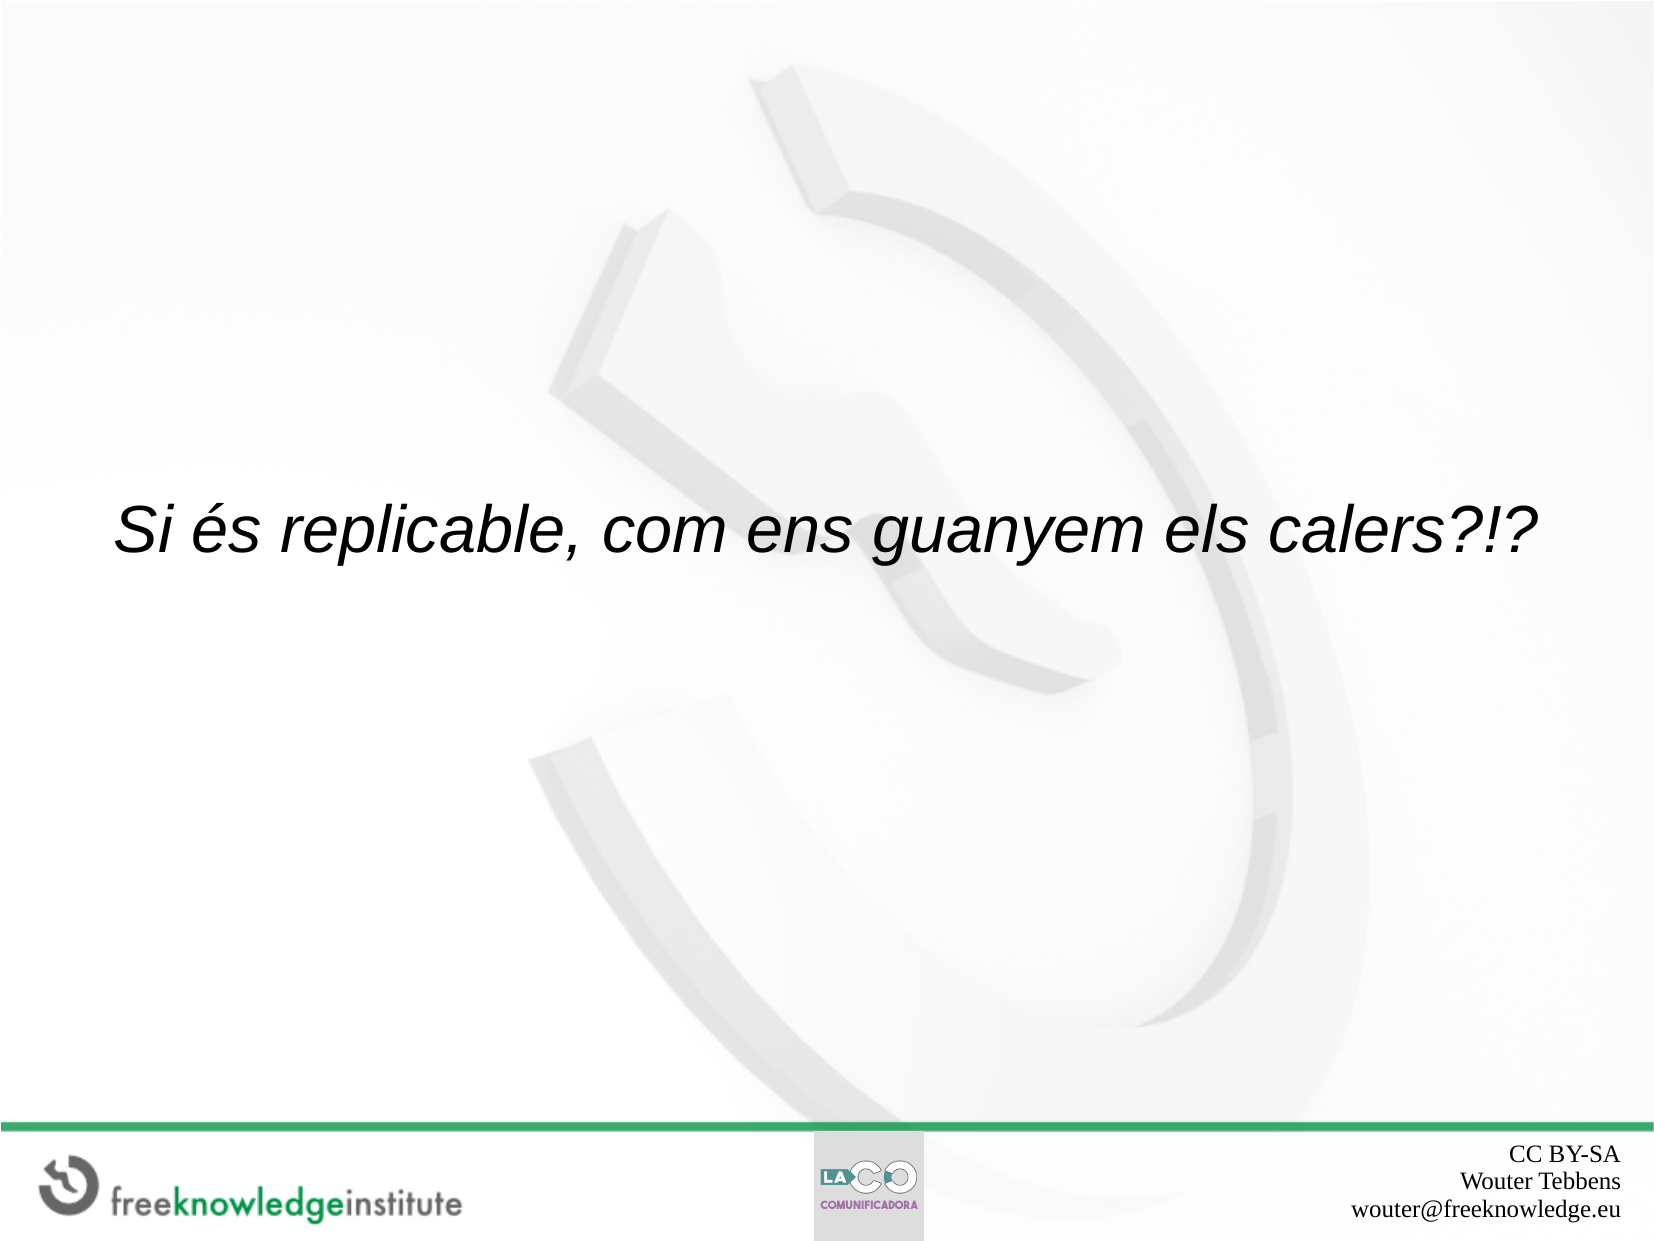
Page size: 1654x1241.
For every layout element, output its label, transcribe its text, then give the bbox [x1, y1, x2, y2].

subtitle Si és replicable, com ens guanyem els calers?!? [82, 49, 1571, 1010]
picture [1, 1, 1654, 1241]
